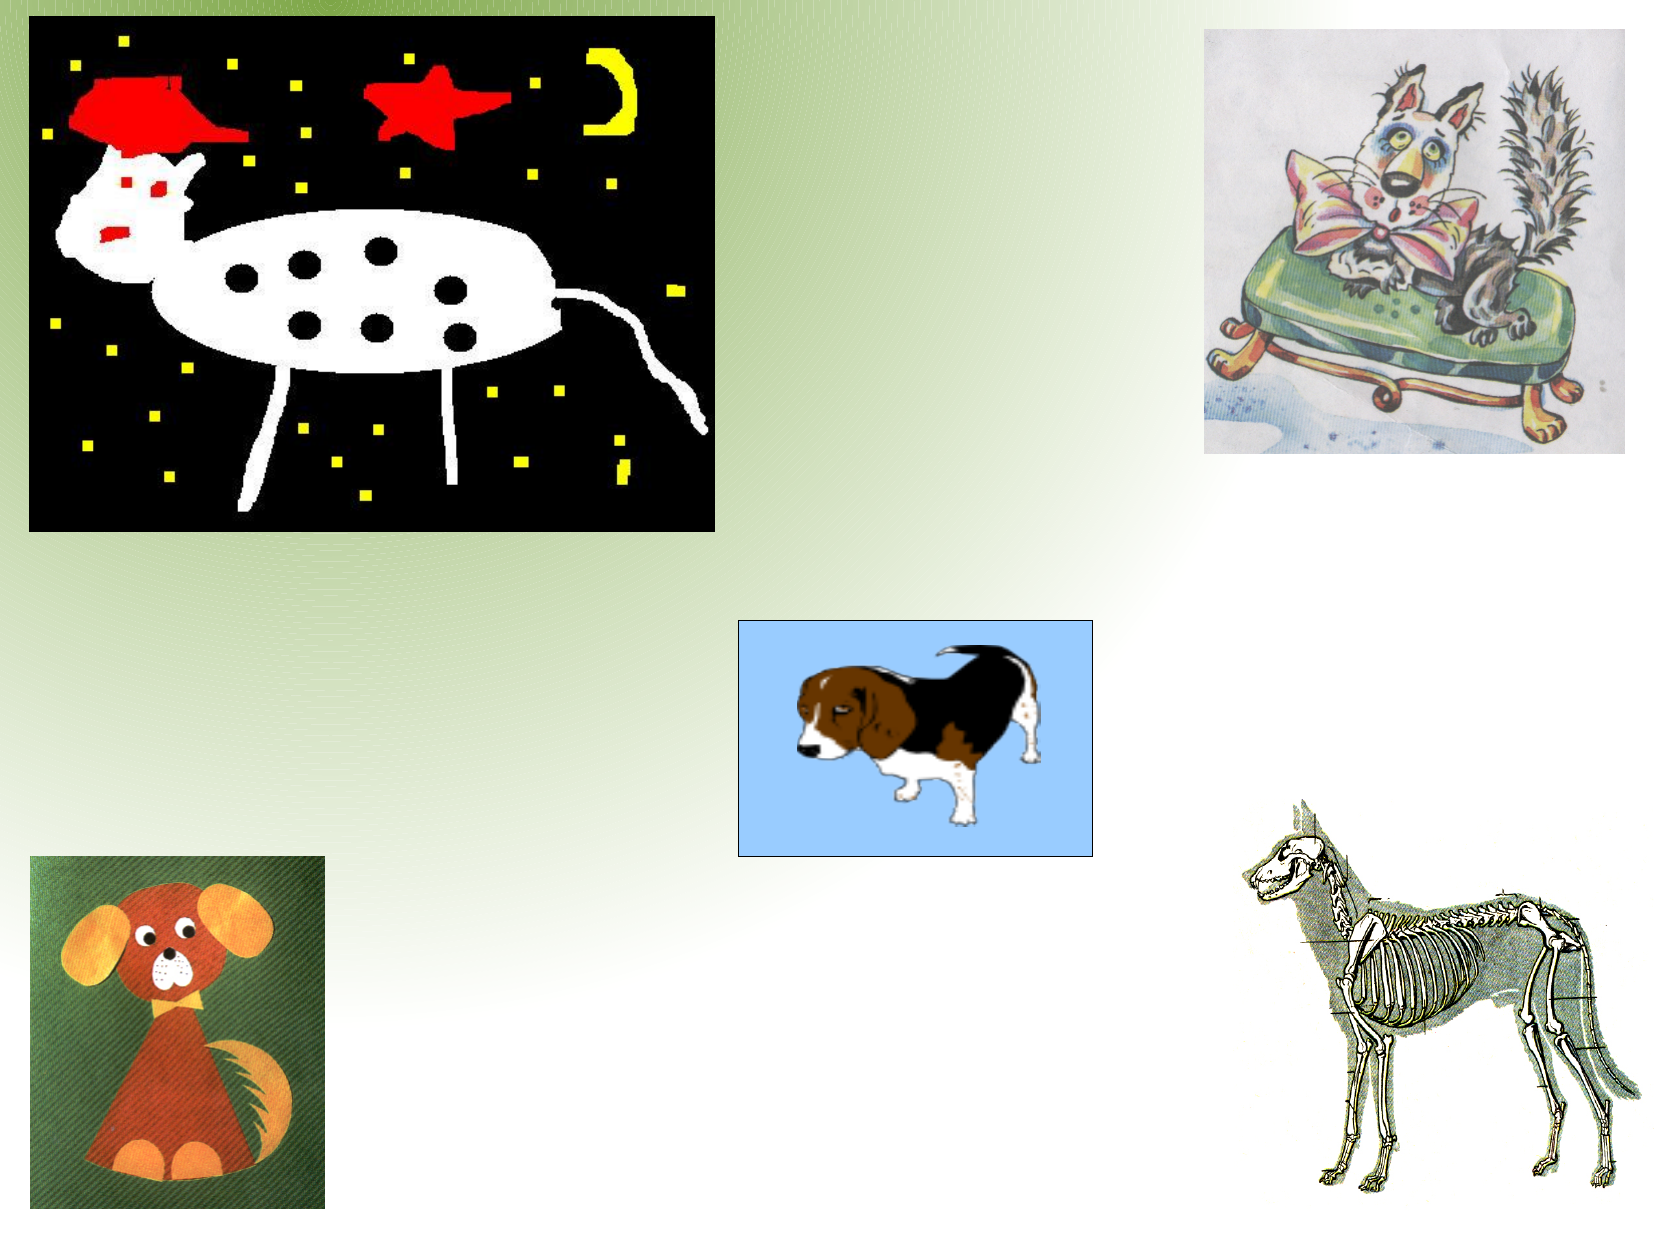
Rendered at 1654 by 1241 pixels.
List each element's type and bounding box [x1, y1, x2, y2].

picture [797, 645, 1041, 827]
picture [1204, 29, 1625, 454]
picture [29, 16, 715, 532]
picture [30, 856, 325, 1209]
picture [1224, 786, 1654, 1211]
text_box [738, 620, 1093, 857]
